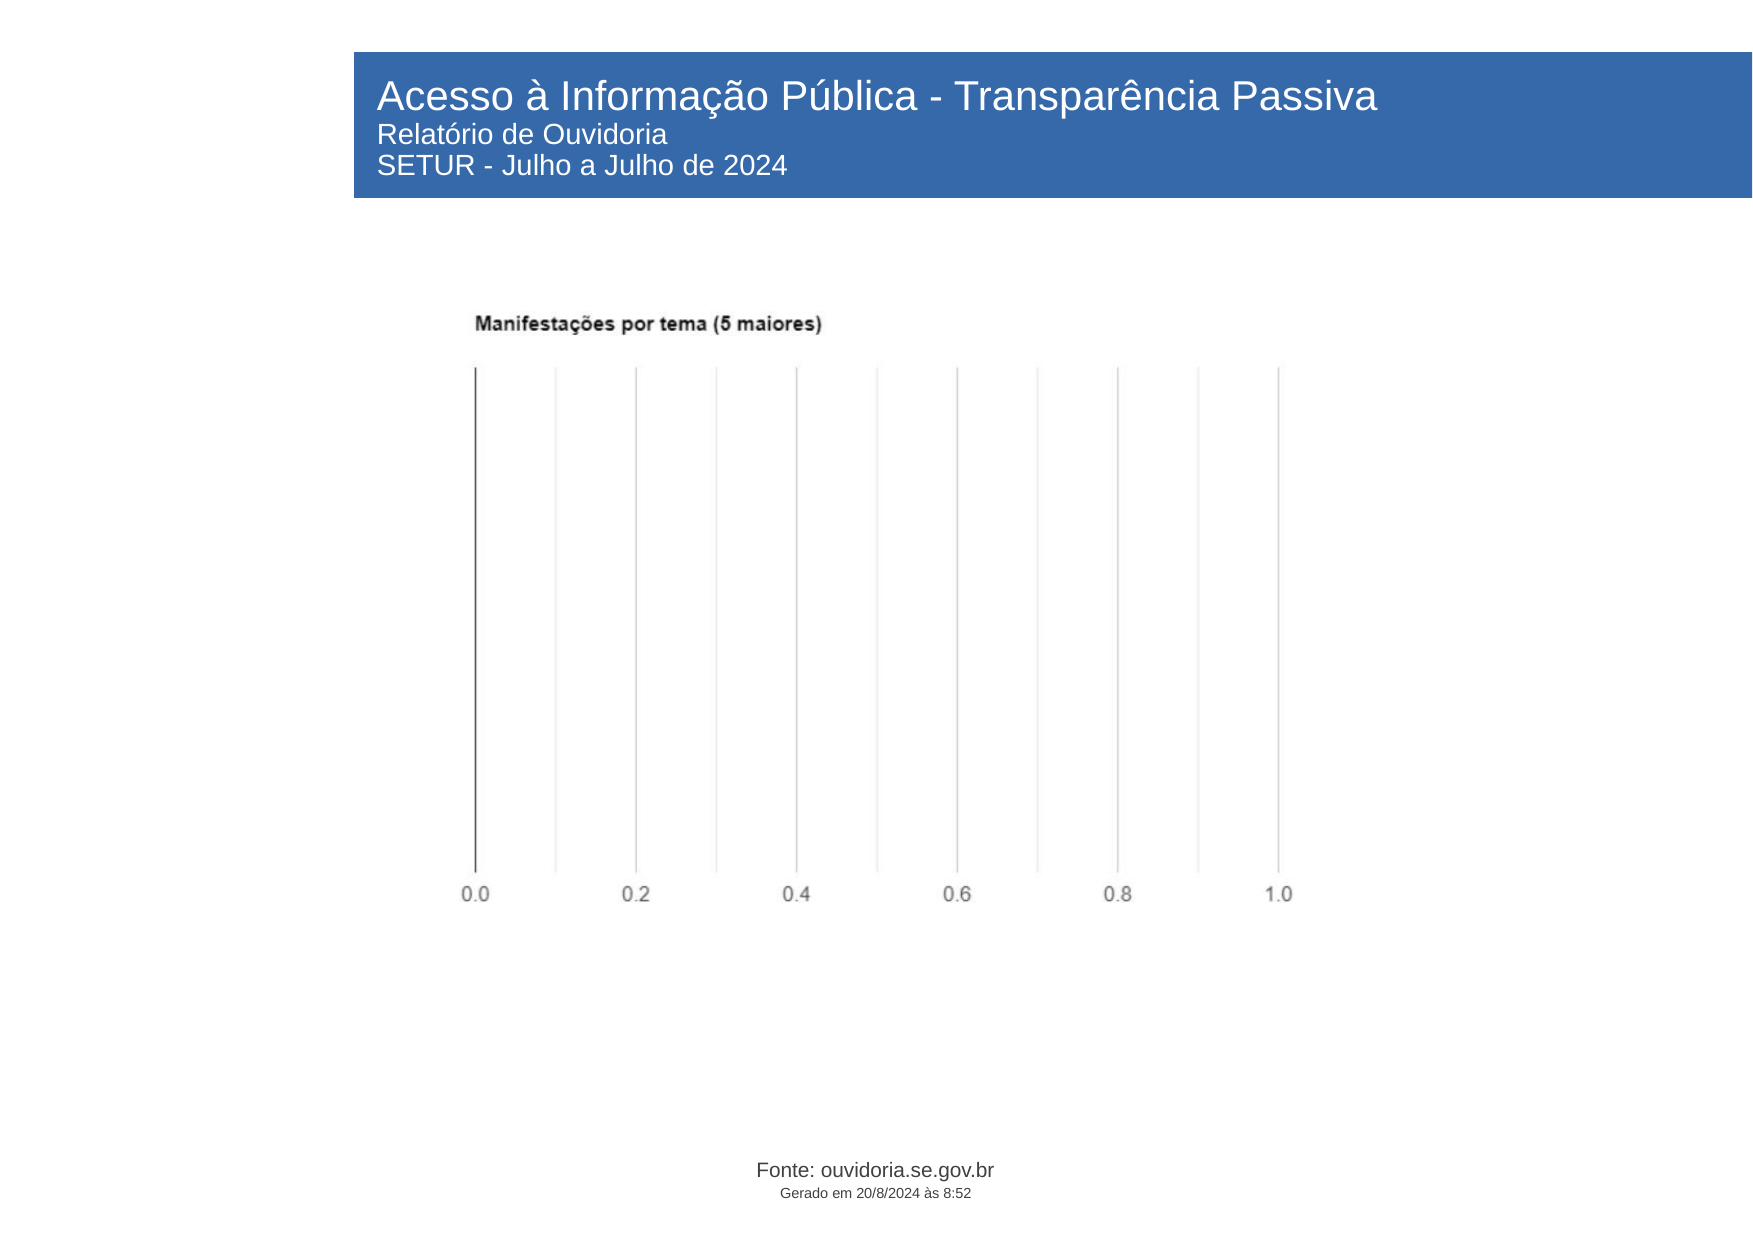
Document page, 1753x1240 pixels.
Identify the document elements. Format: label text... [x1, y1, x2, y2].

text_box Acesso à Informação Pública - Transparência Passiva Relatório de Ouvidoria SETUR - Julho a Julho de 2024 [376, 72, 1403, 186]
text_box Gerado em 20/8/2024 às 8:52 [780, 1184, 999, 1208]
text_box [227, 211, 1527, 1028]
text_box Fonte: ouvidoria.se.gov.br [756, 1158, 1023, 1188]
text_box [354, 52, 1752, 198]
